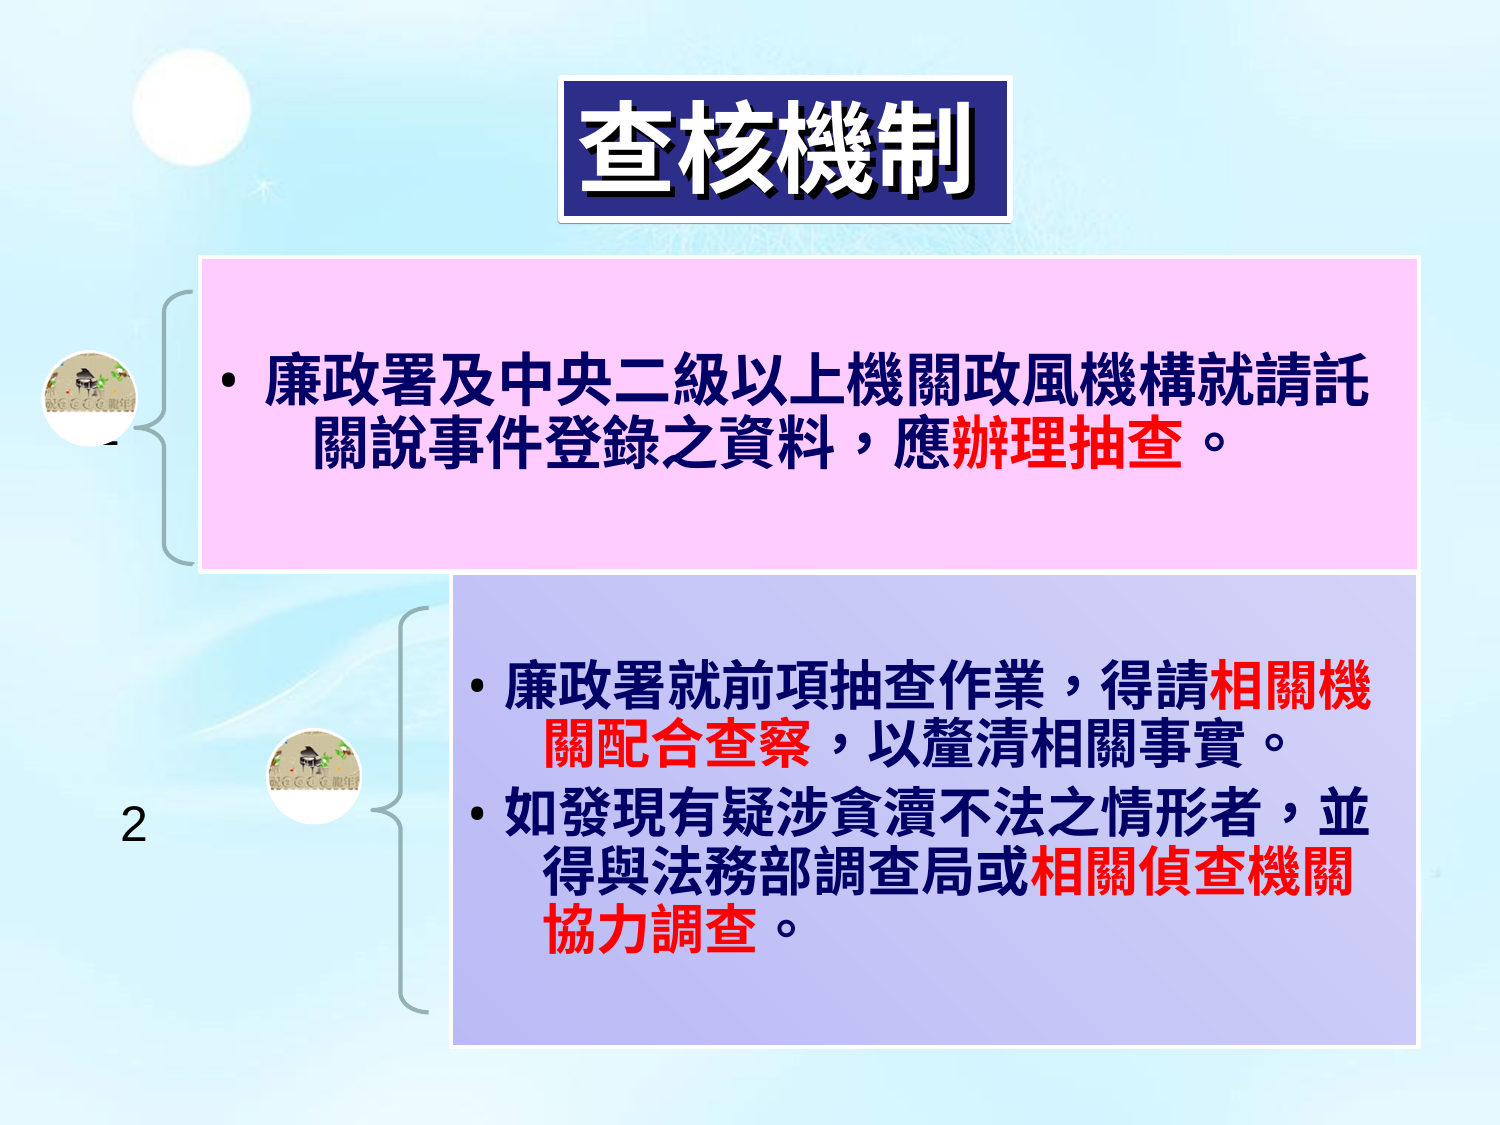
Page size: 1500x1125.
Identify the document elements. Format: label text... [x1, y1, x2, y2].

text_box 廉政署就前項抽查作業，得請相關機關配合查察，以釐清相關事實。 如發現有疑涉貪瀆不法之情形者，並得與法務部調查局或相關偵查機關協力調查。 [450, 573, 1419, 1047]
text_box 查核機制 [560, 78, 1010, 220]
text_box 廉政署及中央二級以上機關政風機構就請託關說事件登錄之資料，應辦理抽查。 [199, 256, 1419, 572]
text_box 2 [91, 788, 373, 832]
picture [0, 0, 1500, 1125]
text_box [265, 727, 363, 825]
text_box [41, 350, 139, 447]
text_box [362, 50, 1075, 111]
